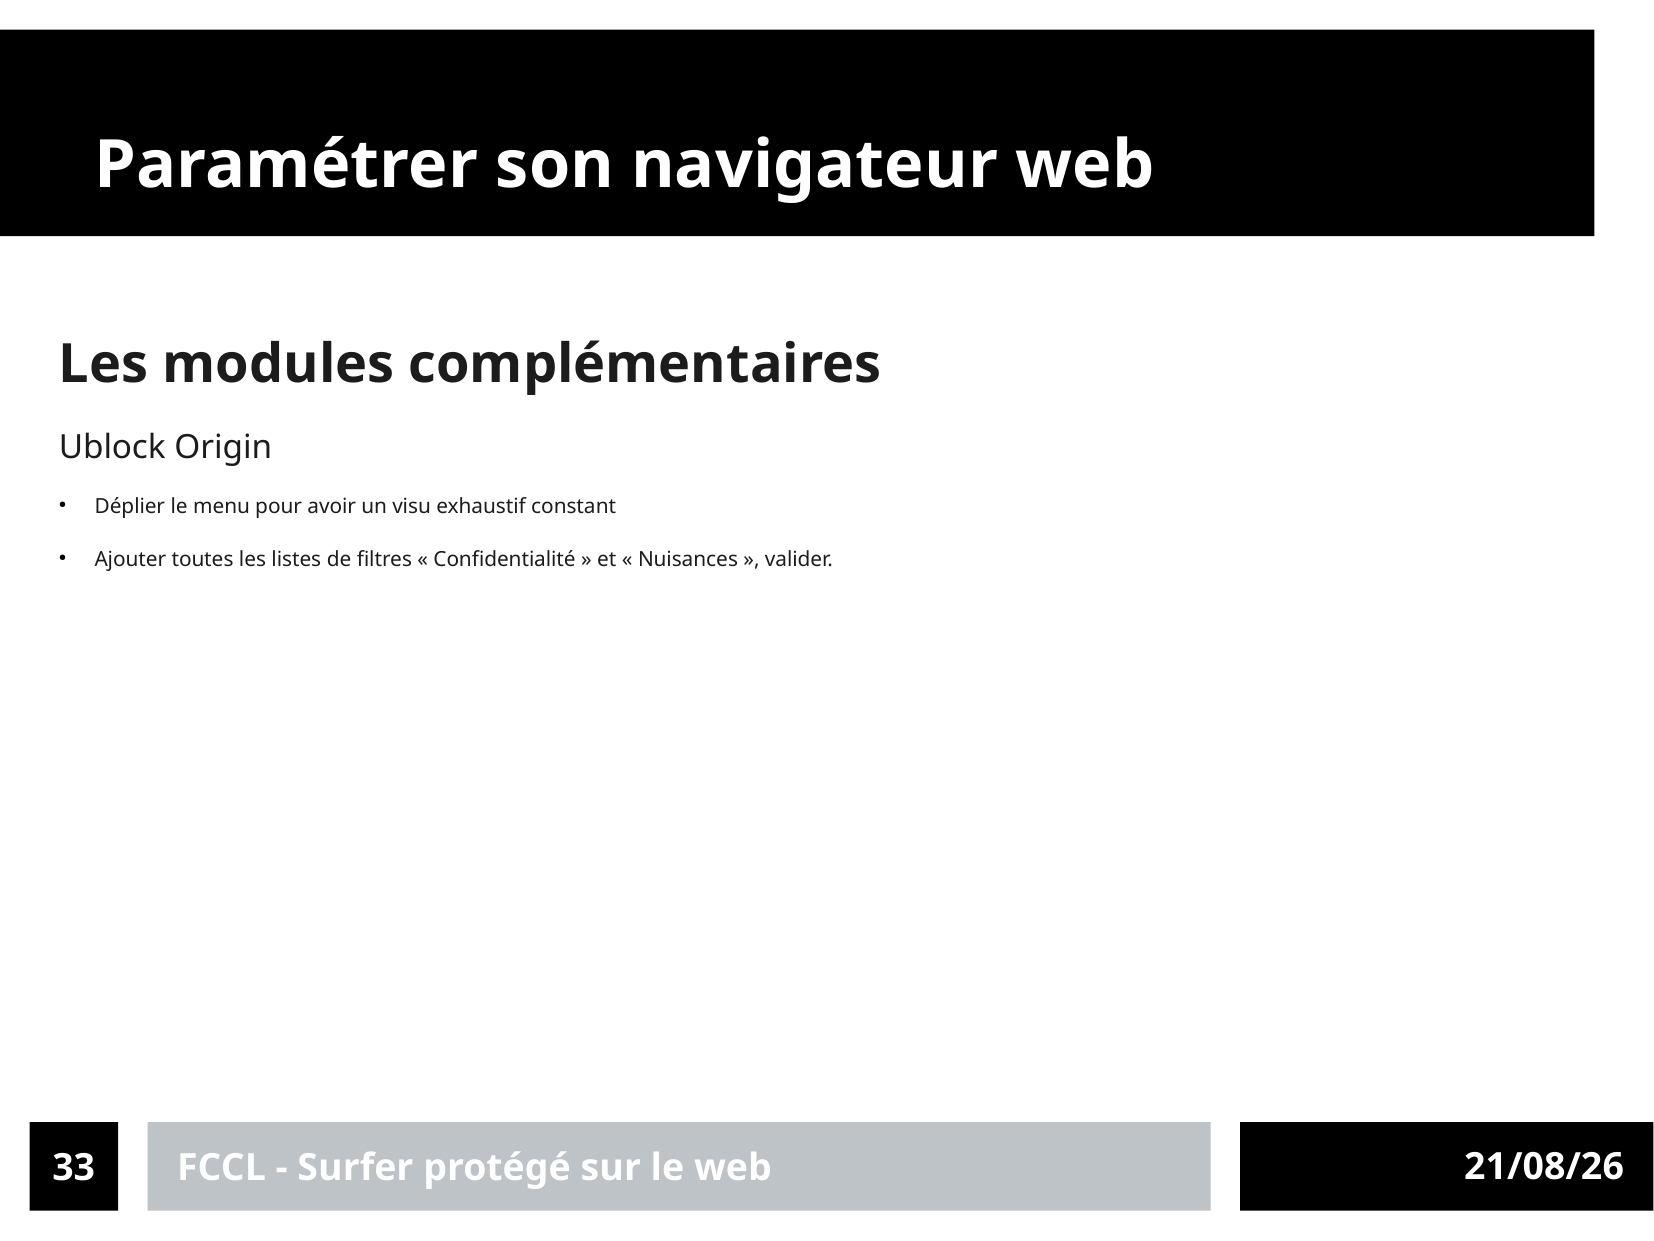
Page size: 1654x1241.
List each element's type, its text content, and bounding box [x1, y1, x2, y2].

title Paramétrer son navigateur web [59, 59, 1595, 207]
list Les modules complémentaires Ublock Origin Déplier le menu pour avoir un visu exhaustif constant Ajouter toutes les listes de filtres « Confidentialité » et « Nuisances », valider. [59, 324, 1565, 1093]
